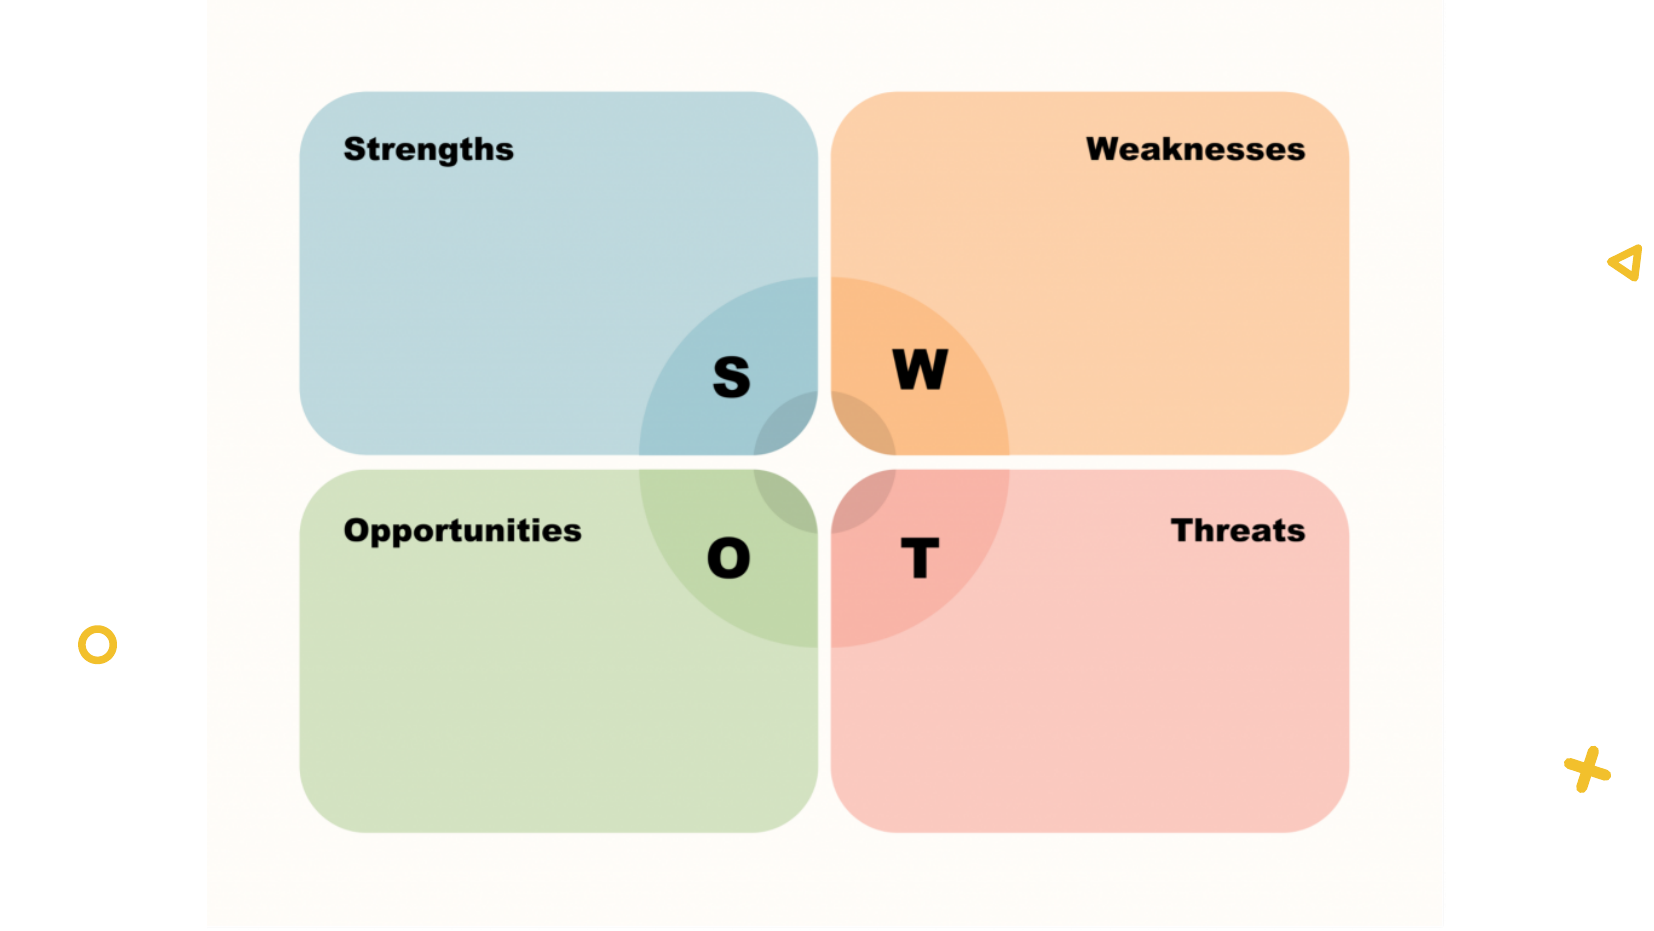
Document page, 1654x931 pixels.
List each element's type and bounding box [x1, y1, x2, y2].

picture [207, 0, 1446, 930]
